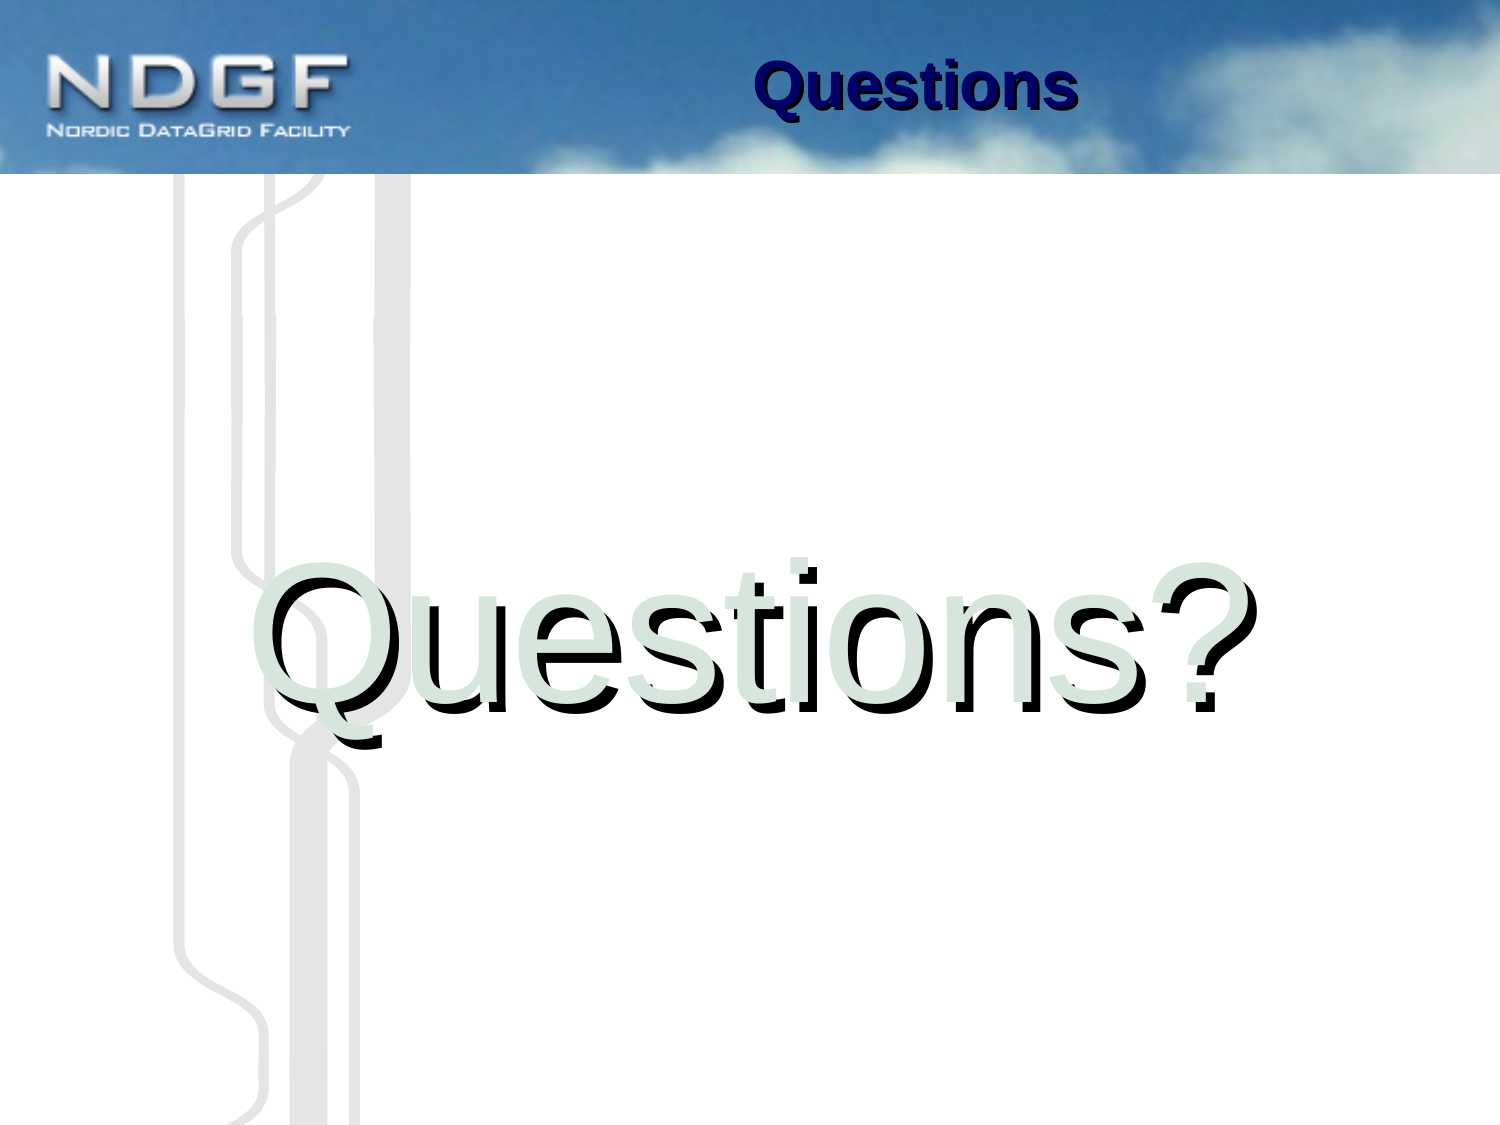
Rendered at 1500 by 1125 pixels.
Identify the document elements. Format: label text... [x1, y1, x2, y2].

picture [0, 0, 1500, 1125]
subtitle Questions? [75, 269, 1426, 998]
title Questions [372, 19, 1459, 150]
